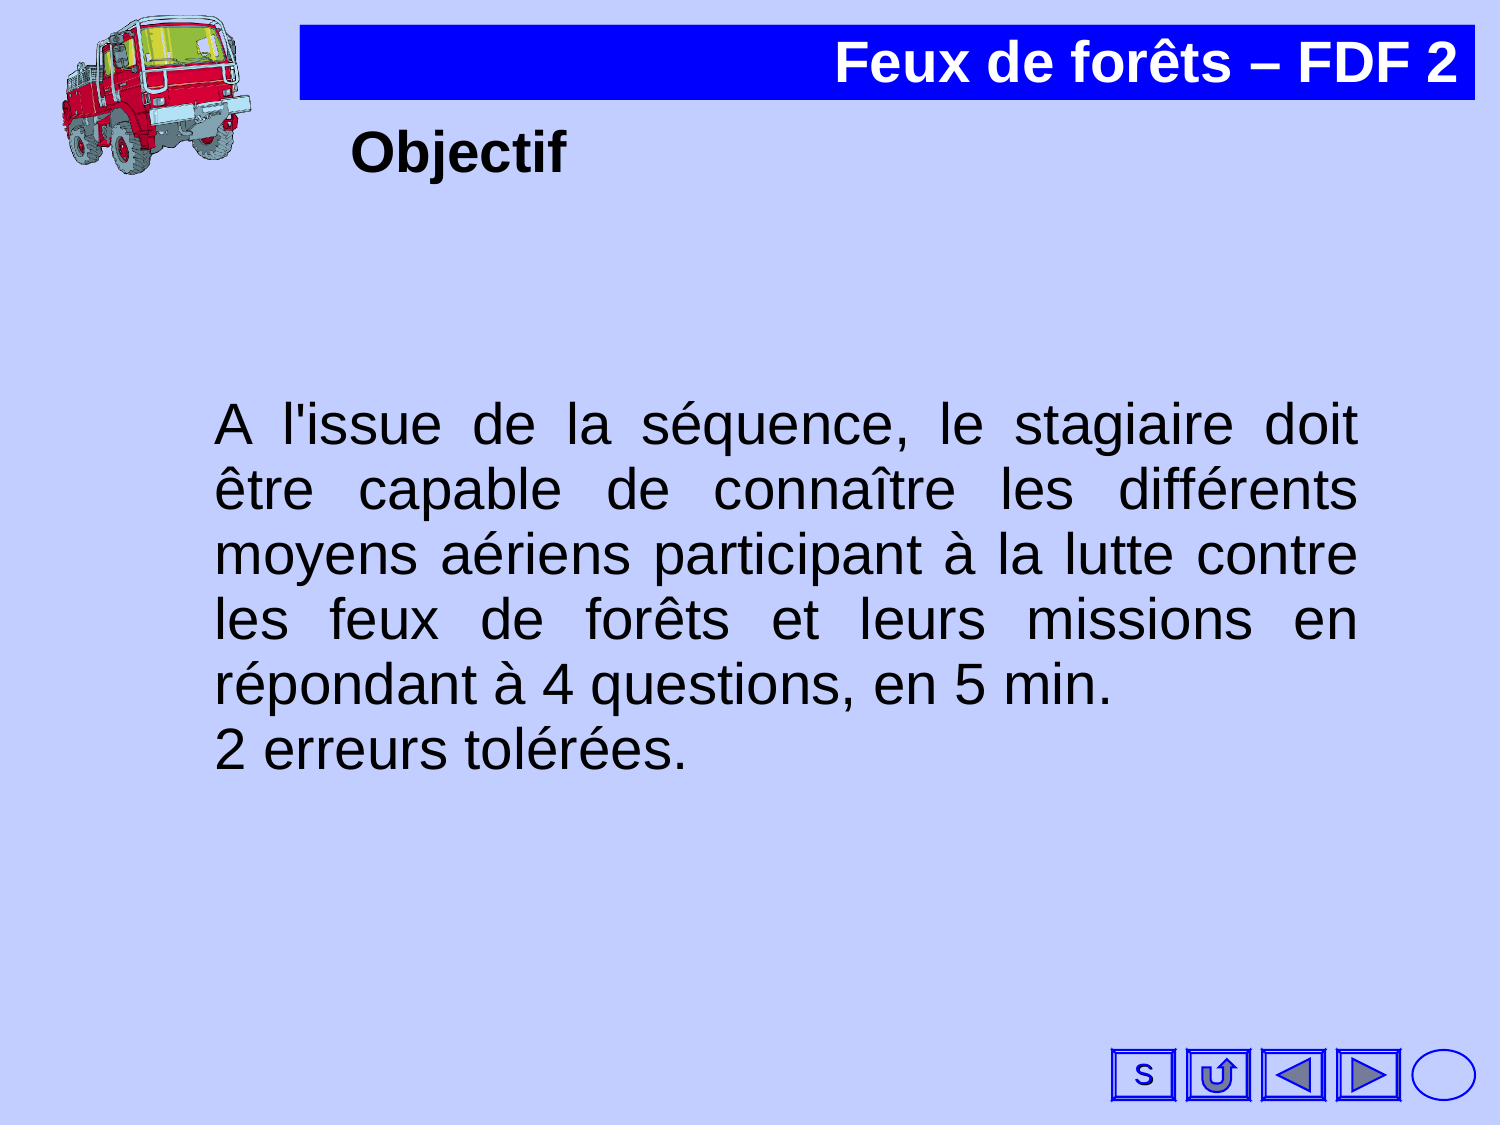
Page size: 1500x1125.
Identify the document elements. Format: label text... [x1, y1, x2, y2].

text_box Objectif [335, 112, 600, 193]
text_box [1412, 1049, 1476, 1101]
text_box Feux de forêts – FDF 2 [299, 24, 1475, 100]
text_box A l'issue de la séquence, le stagiaire doit être capable de connaître les différents moyens aériens participant à la lutte contre les feux de forêts et leurs missions en répondant à 4 questions, en 5 min. 2 erreurs tolérées. [200, 383, 1375, 790]
